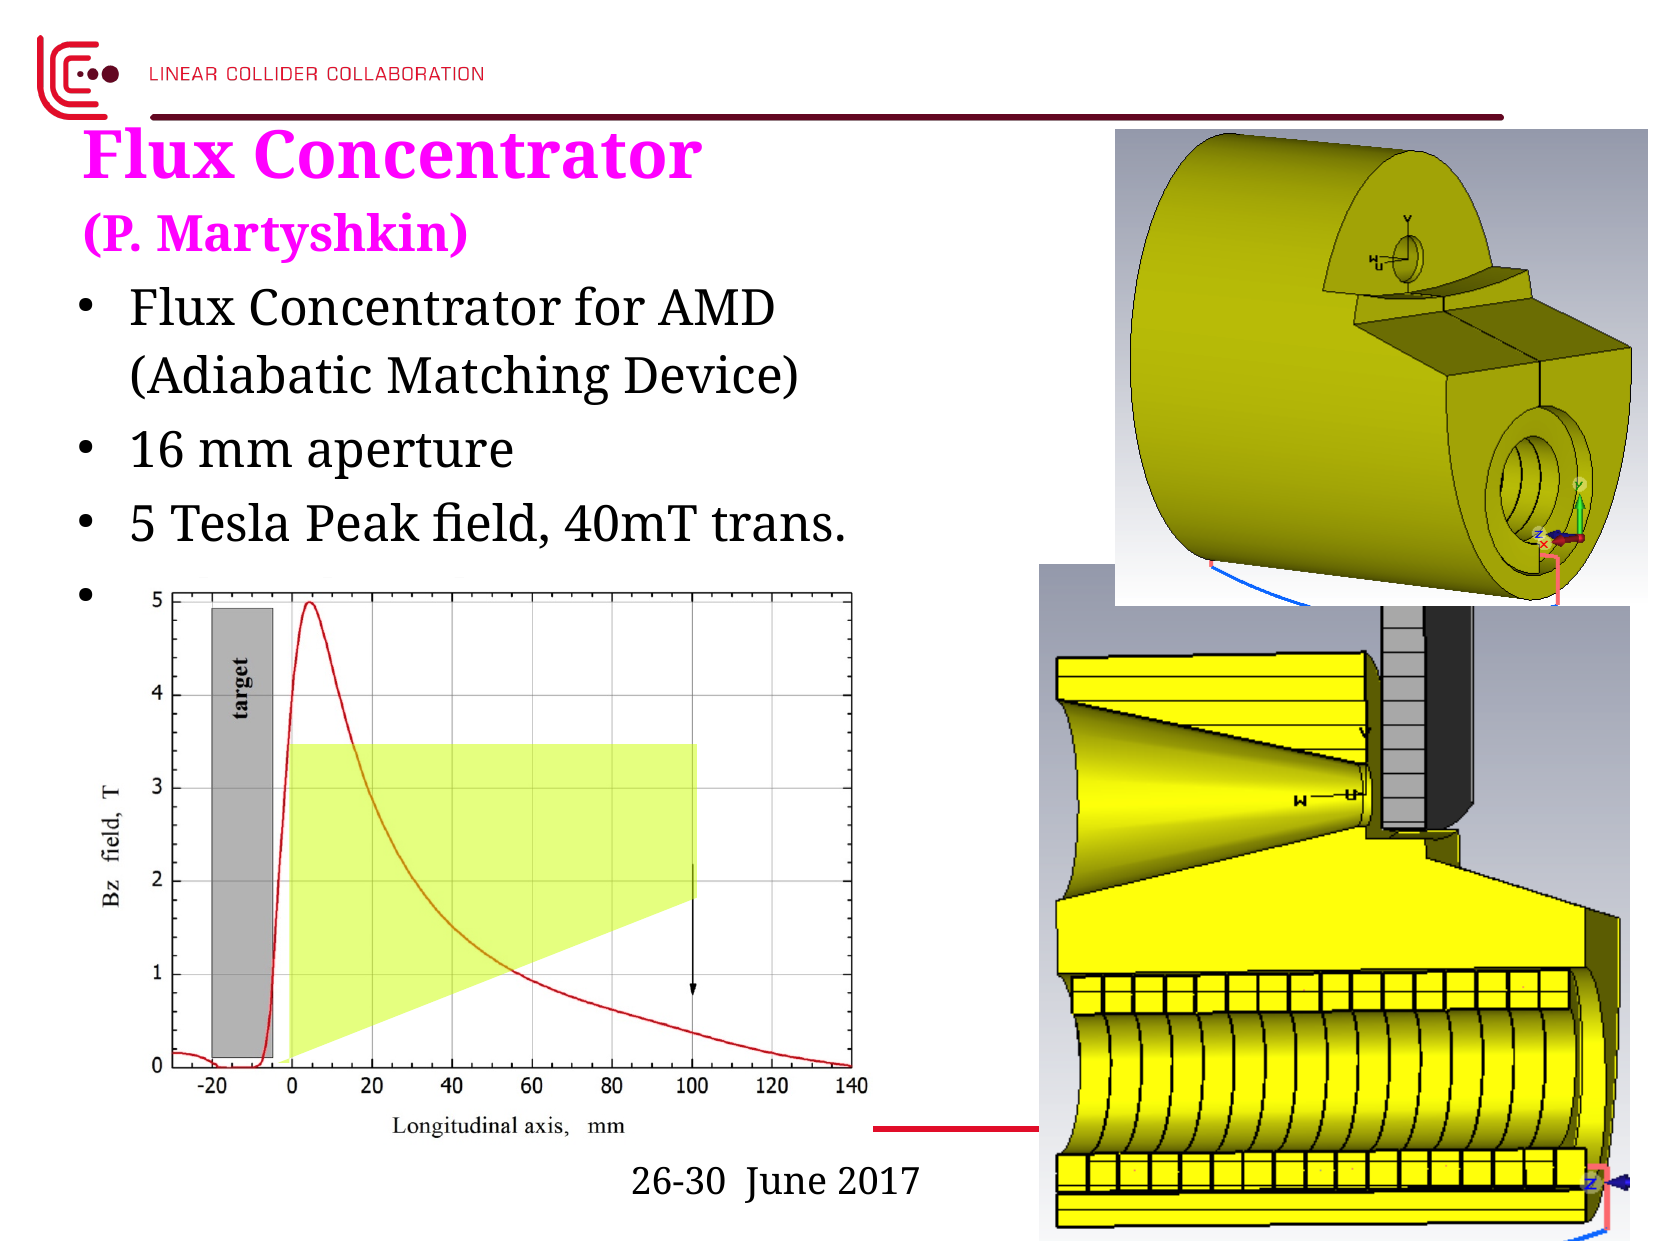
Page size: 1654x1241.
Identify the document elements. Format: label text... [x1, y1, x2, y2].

list Flux Concentrator for AMD (Adiabatic Matching Device) 16 mm aperture 5 Tesla Peak field, 40mT trans. 25 kW ohmic loss. [59, 271, 1004, 1091]
picture [37, 35, 483, 120]
picture [94, 129, 1648, 1241]
title Flux Concentrator (P. Martyshkin) [82, 83, 1571, 291]
text_box [277, 744, 697, 1063]
